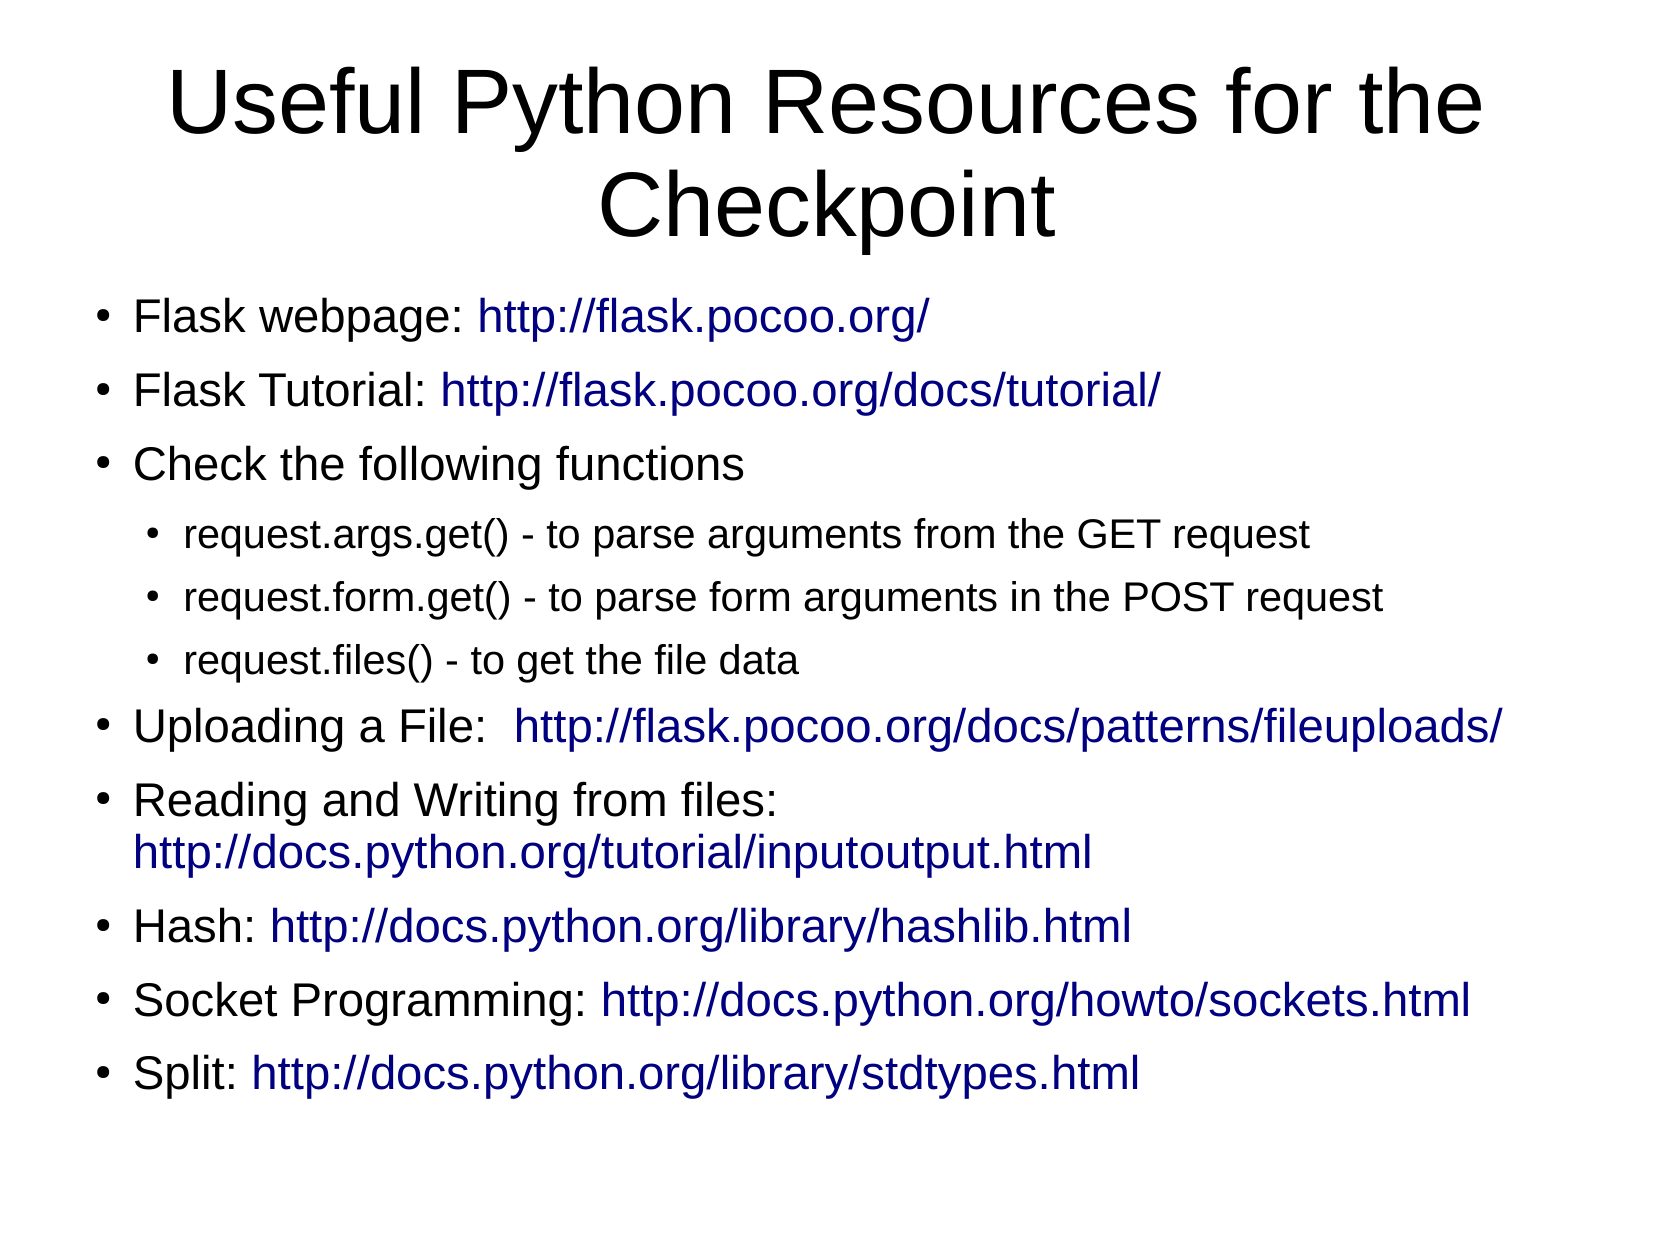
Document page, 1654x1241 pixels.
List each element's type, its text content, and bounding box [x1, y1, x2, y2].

list Flask webpage: http://flask.pocoo.org/ Flask Tutorial: http://flask.pocoo.org/docs/tutorial/ Check the following functions request.args.get() - to parse arguments from the GET request request.form.get() - to parse form arguments in the POST request request.files() - to get the file data Uploading a File: http://flask.pocoo.org/docs/patterns/fileuploads/ Reading and Writing from files: http://docs.python.org/tutorial/inputoutput.html Hash: http://docs.python.org/library/hashlib.html Socket Programming: http://docs.python.org/howto/sockets.html Split: http://docs.python.org/library/stdtypes.html [82, 290, 1571, 1109]
title Useful Python Resources for the Checkpoint [82, 50, 1571, 256]
